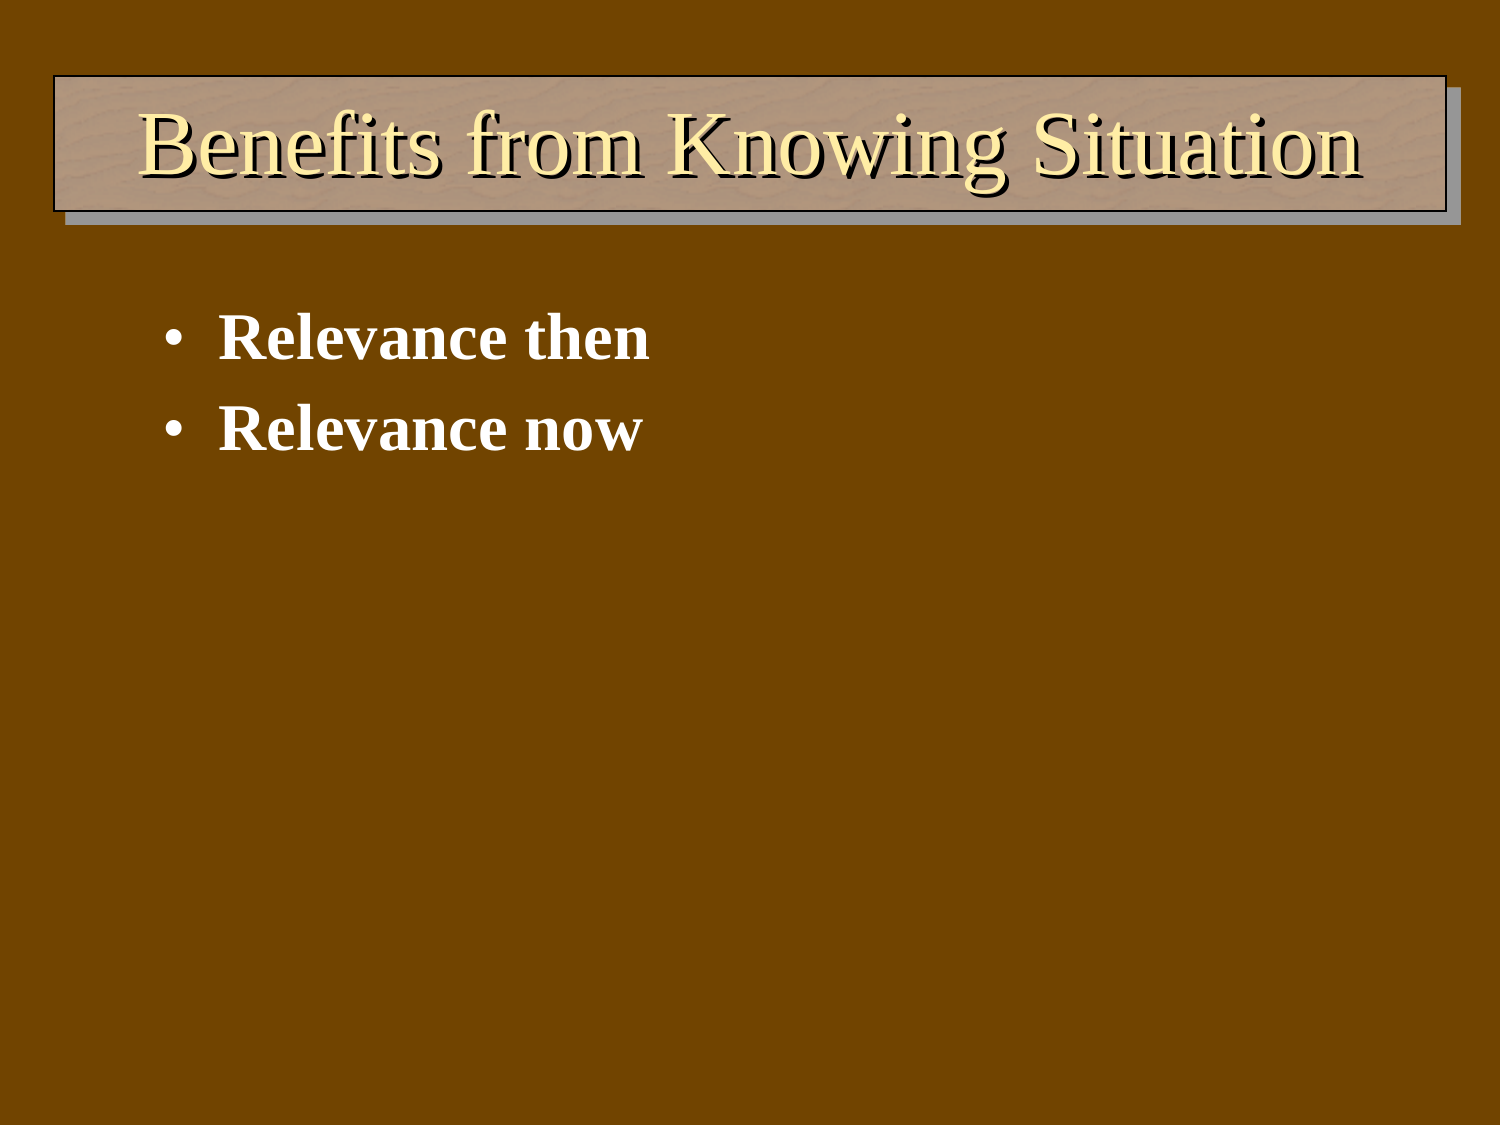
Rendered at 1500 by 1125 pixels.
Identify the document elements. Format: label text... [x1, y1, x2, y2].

list Relevance then Relevance now [162, 299, 1351, 953]
picture [55, 77, 1445, 210]
title Benefits from Knowing Situation [65, 81, 1435, 207]
